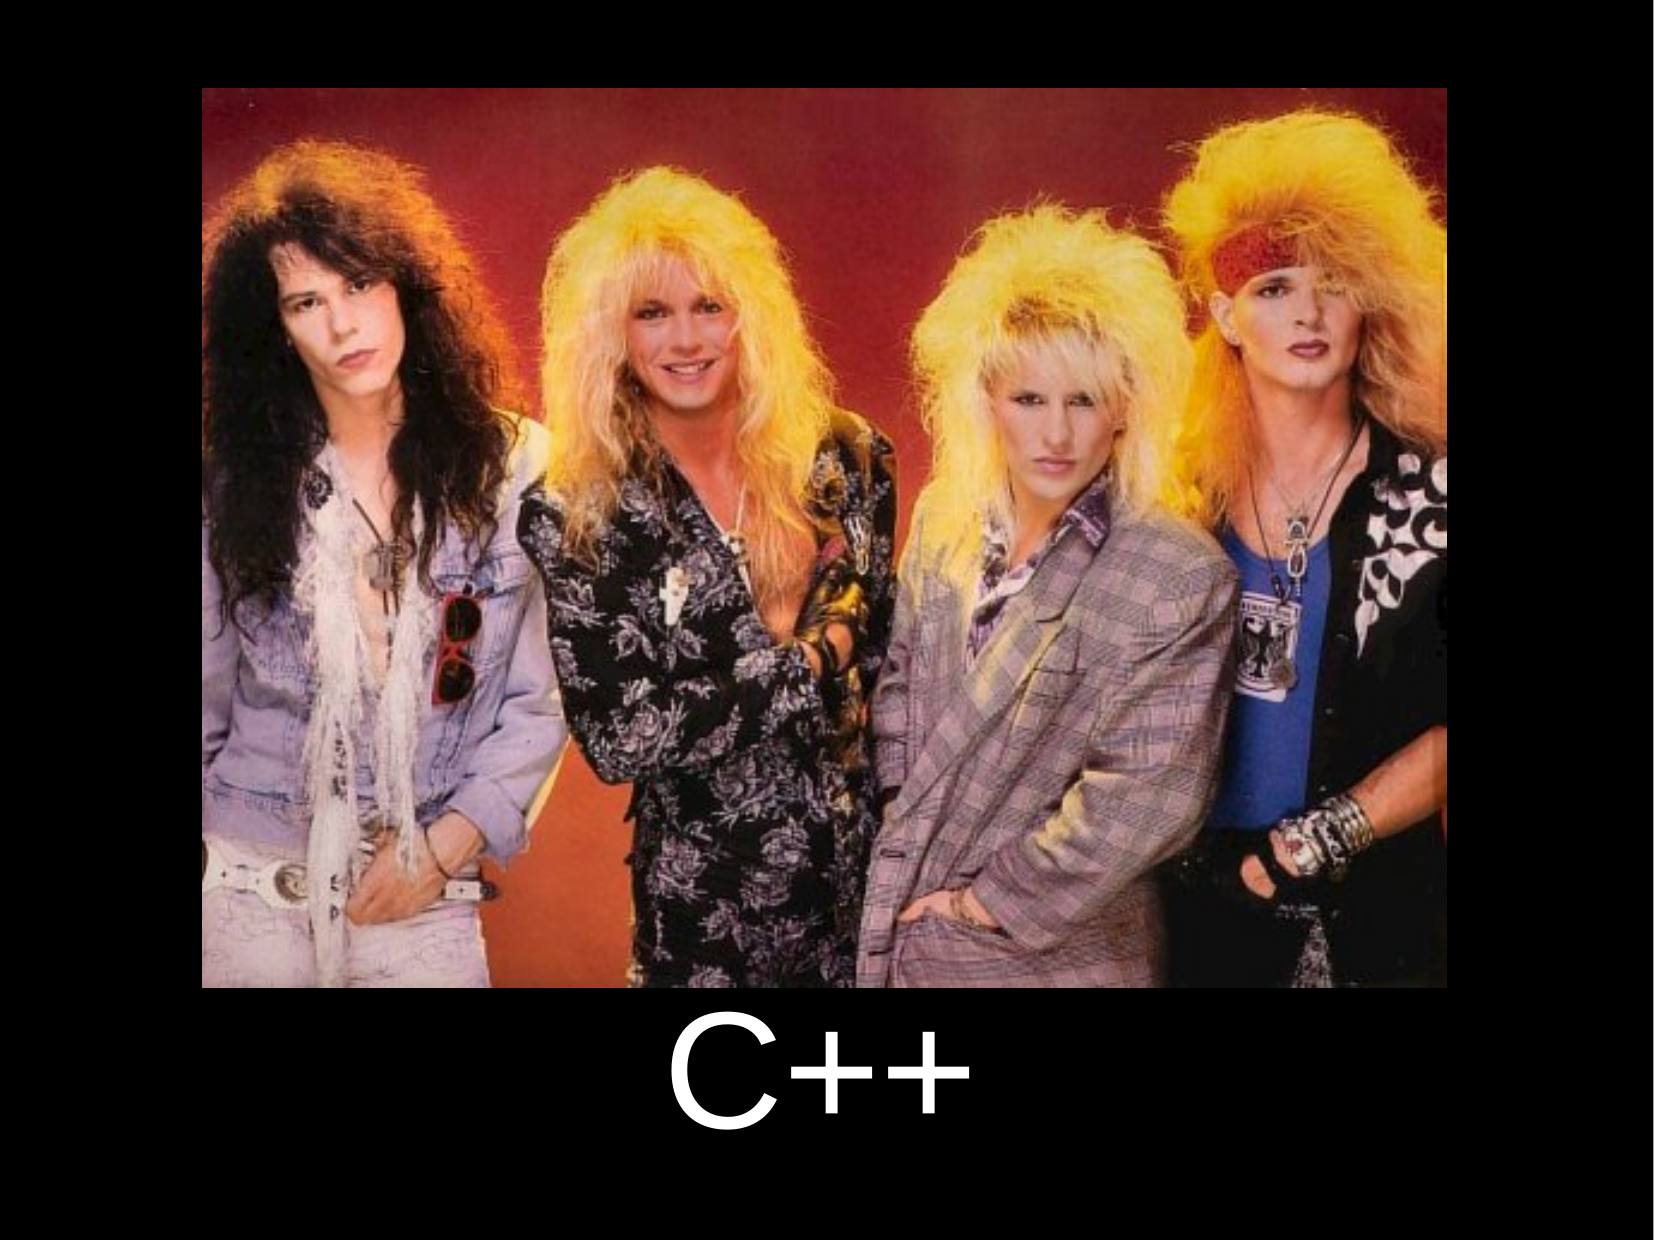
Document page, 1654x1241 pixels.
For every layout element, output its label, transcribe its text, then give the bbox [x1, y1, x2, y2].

picture [202, 88, 1447, 988]
title C++ [76, 974, 1565, 1167]
